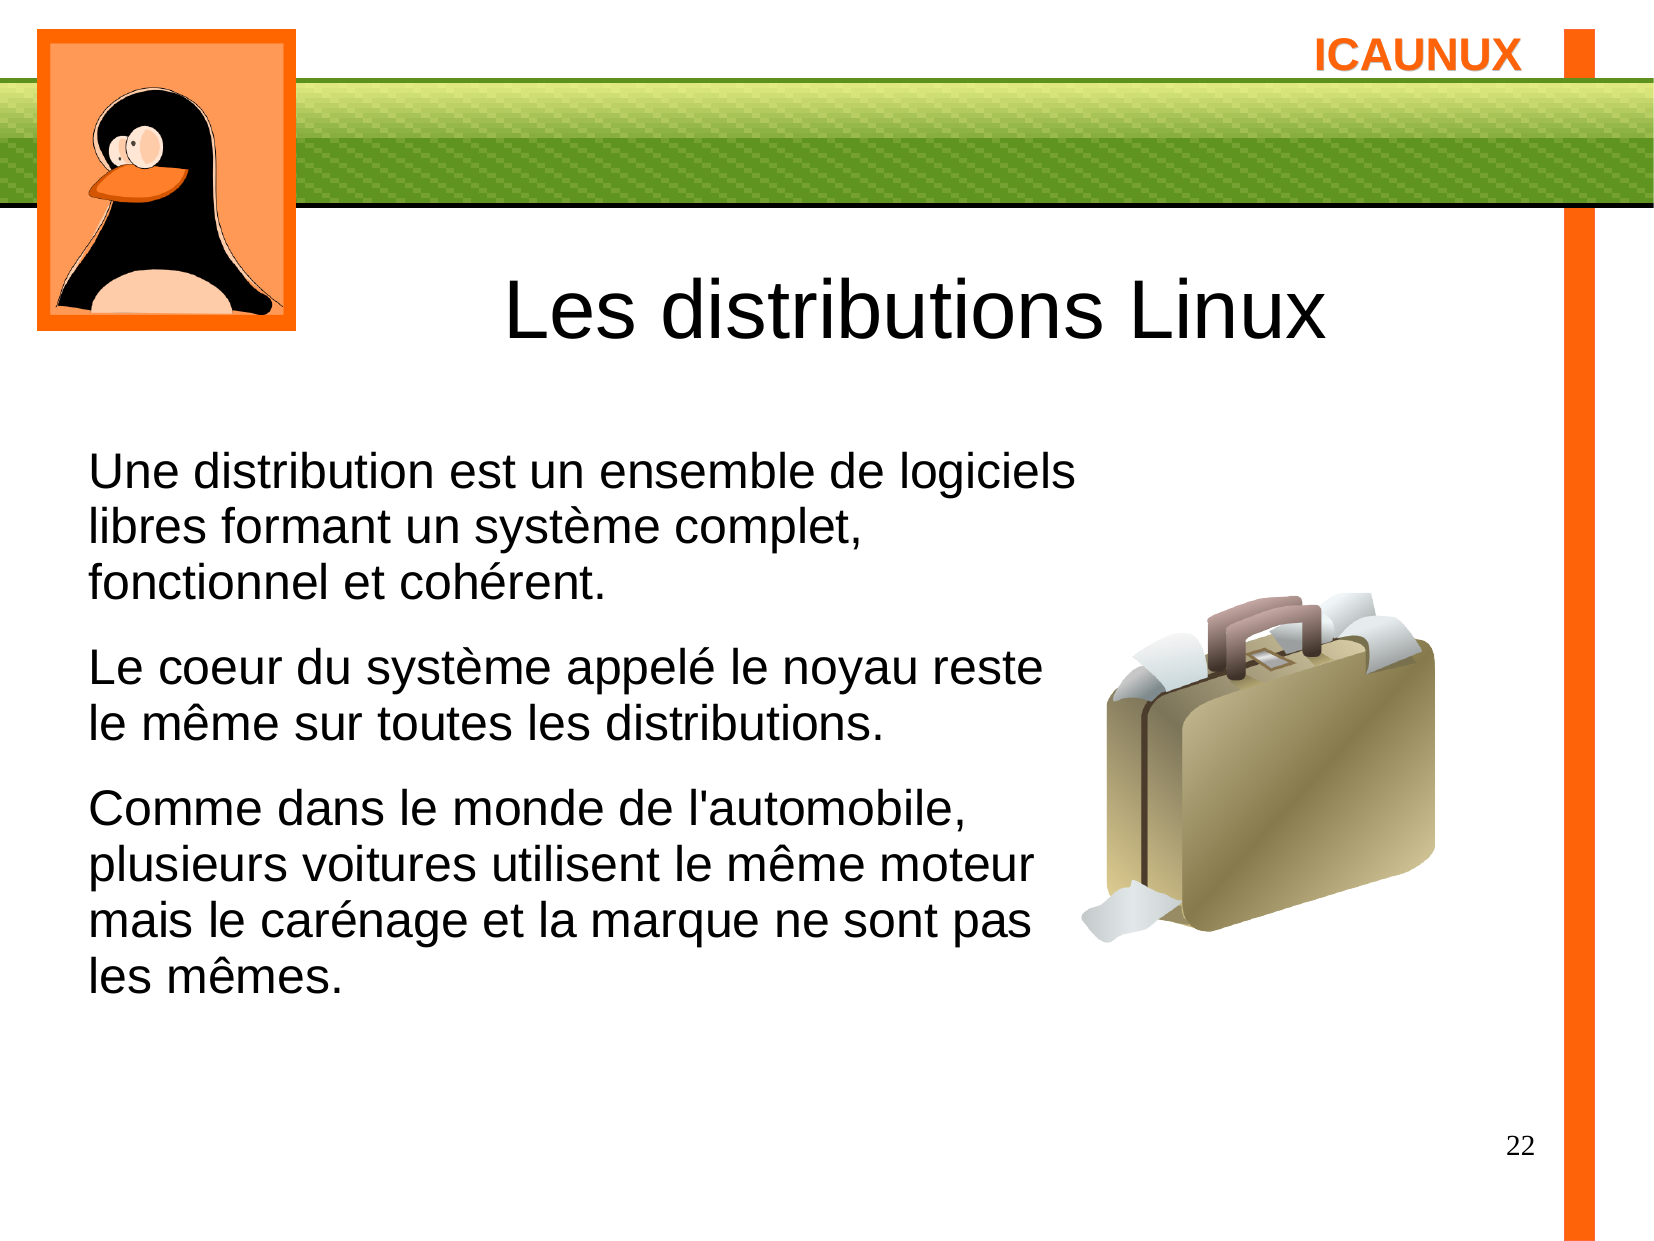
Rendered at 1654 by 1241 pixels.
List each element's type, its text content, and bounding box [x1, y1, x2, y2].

picture [1062, 590, 1447, 945]
picture [0, 29, 1654, 331]
list Une distribution est un ensemble de logiciels libres formant un système complet, fonctionnel et cohérent. Le coeur du système appelé le noyau reste le même sur toutes les distributions. Comme dans le monde de l'automobile, plusieurs voitures utilisent le même moteur mais le carénage et la marque ne sont pas les mêmes. [88, 442, 1093, 1094]
title Les distributions Linux [324, 235, 1506, 384]
